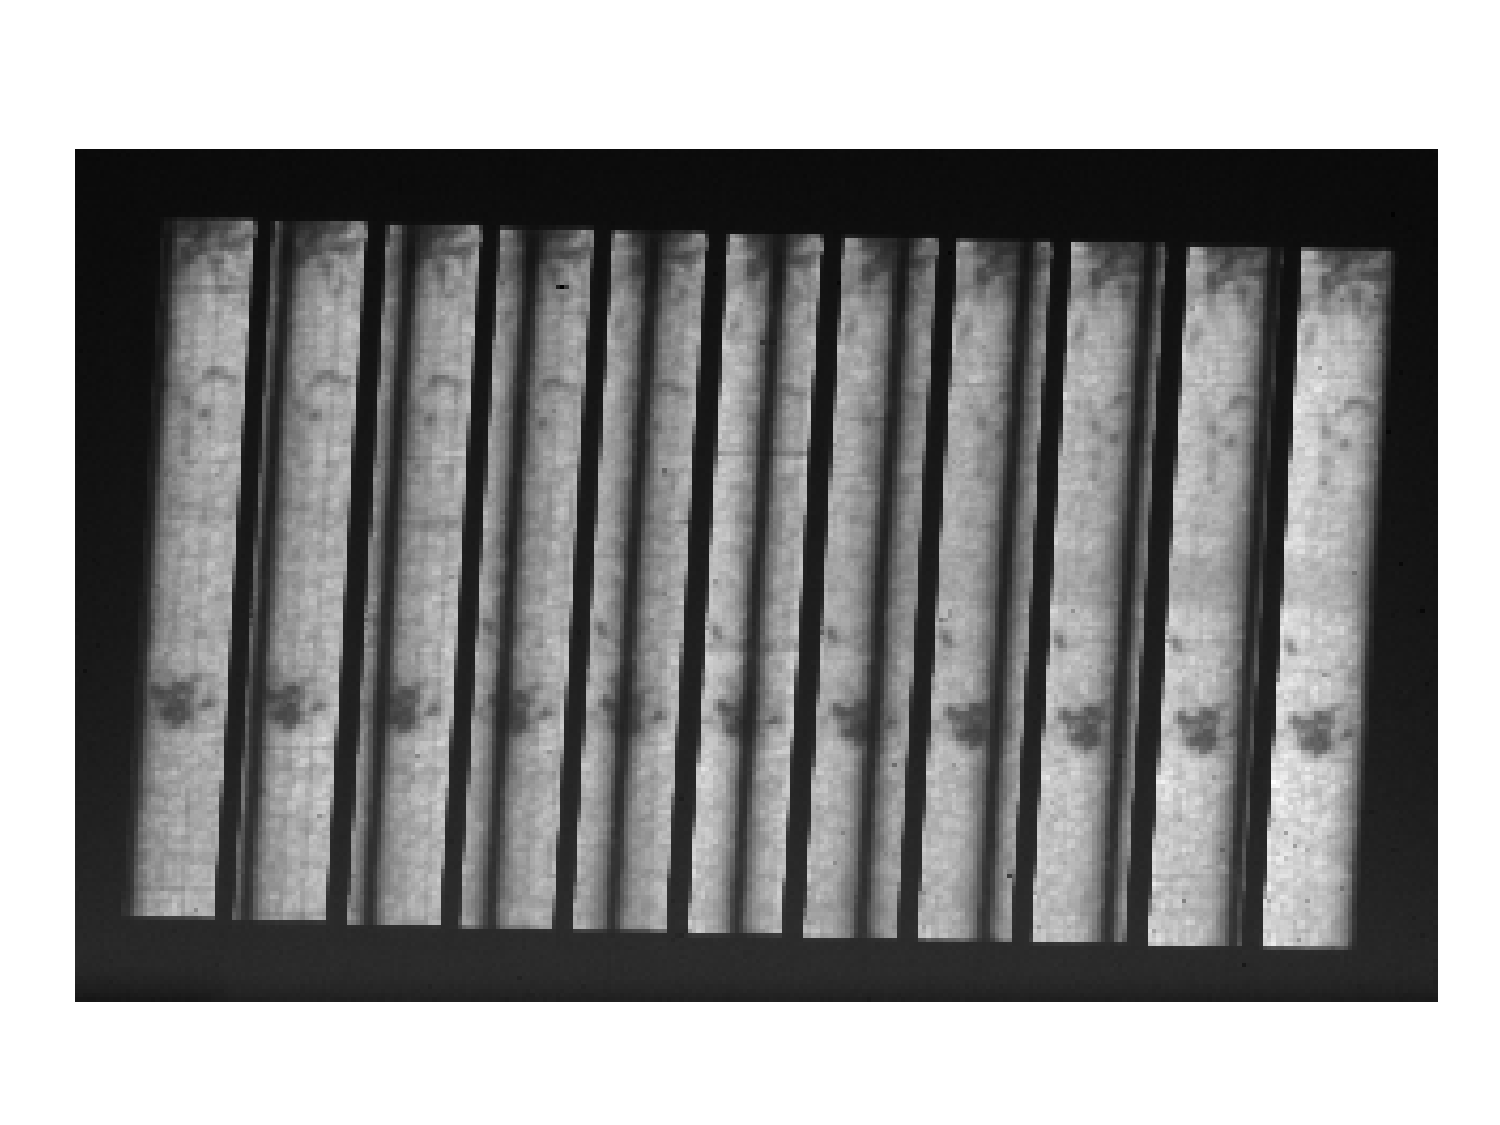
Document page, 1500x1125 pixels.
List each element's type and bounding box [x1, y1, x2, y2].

picture [75, 149, 1438, 1002]
